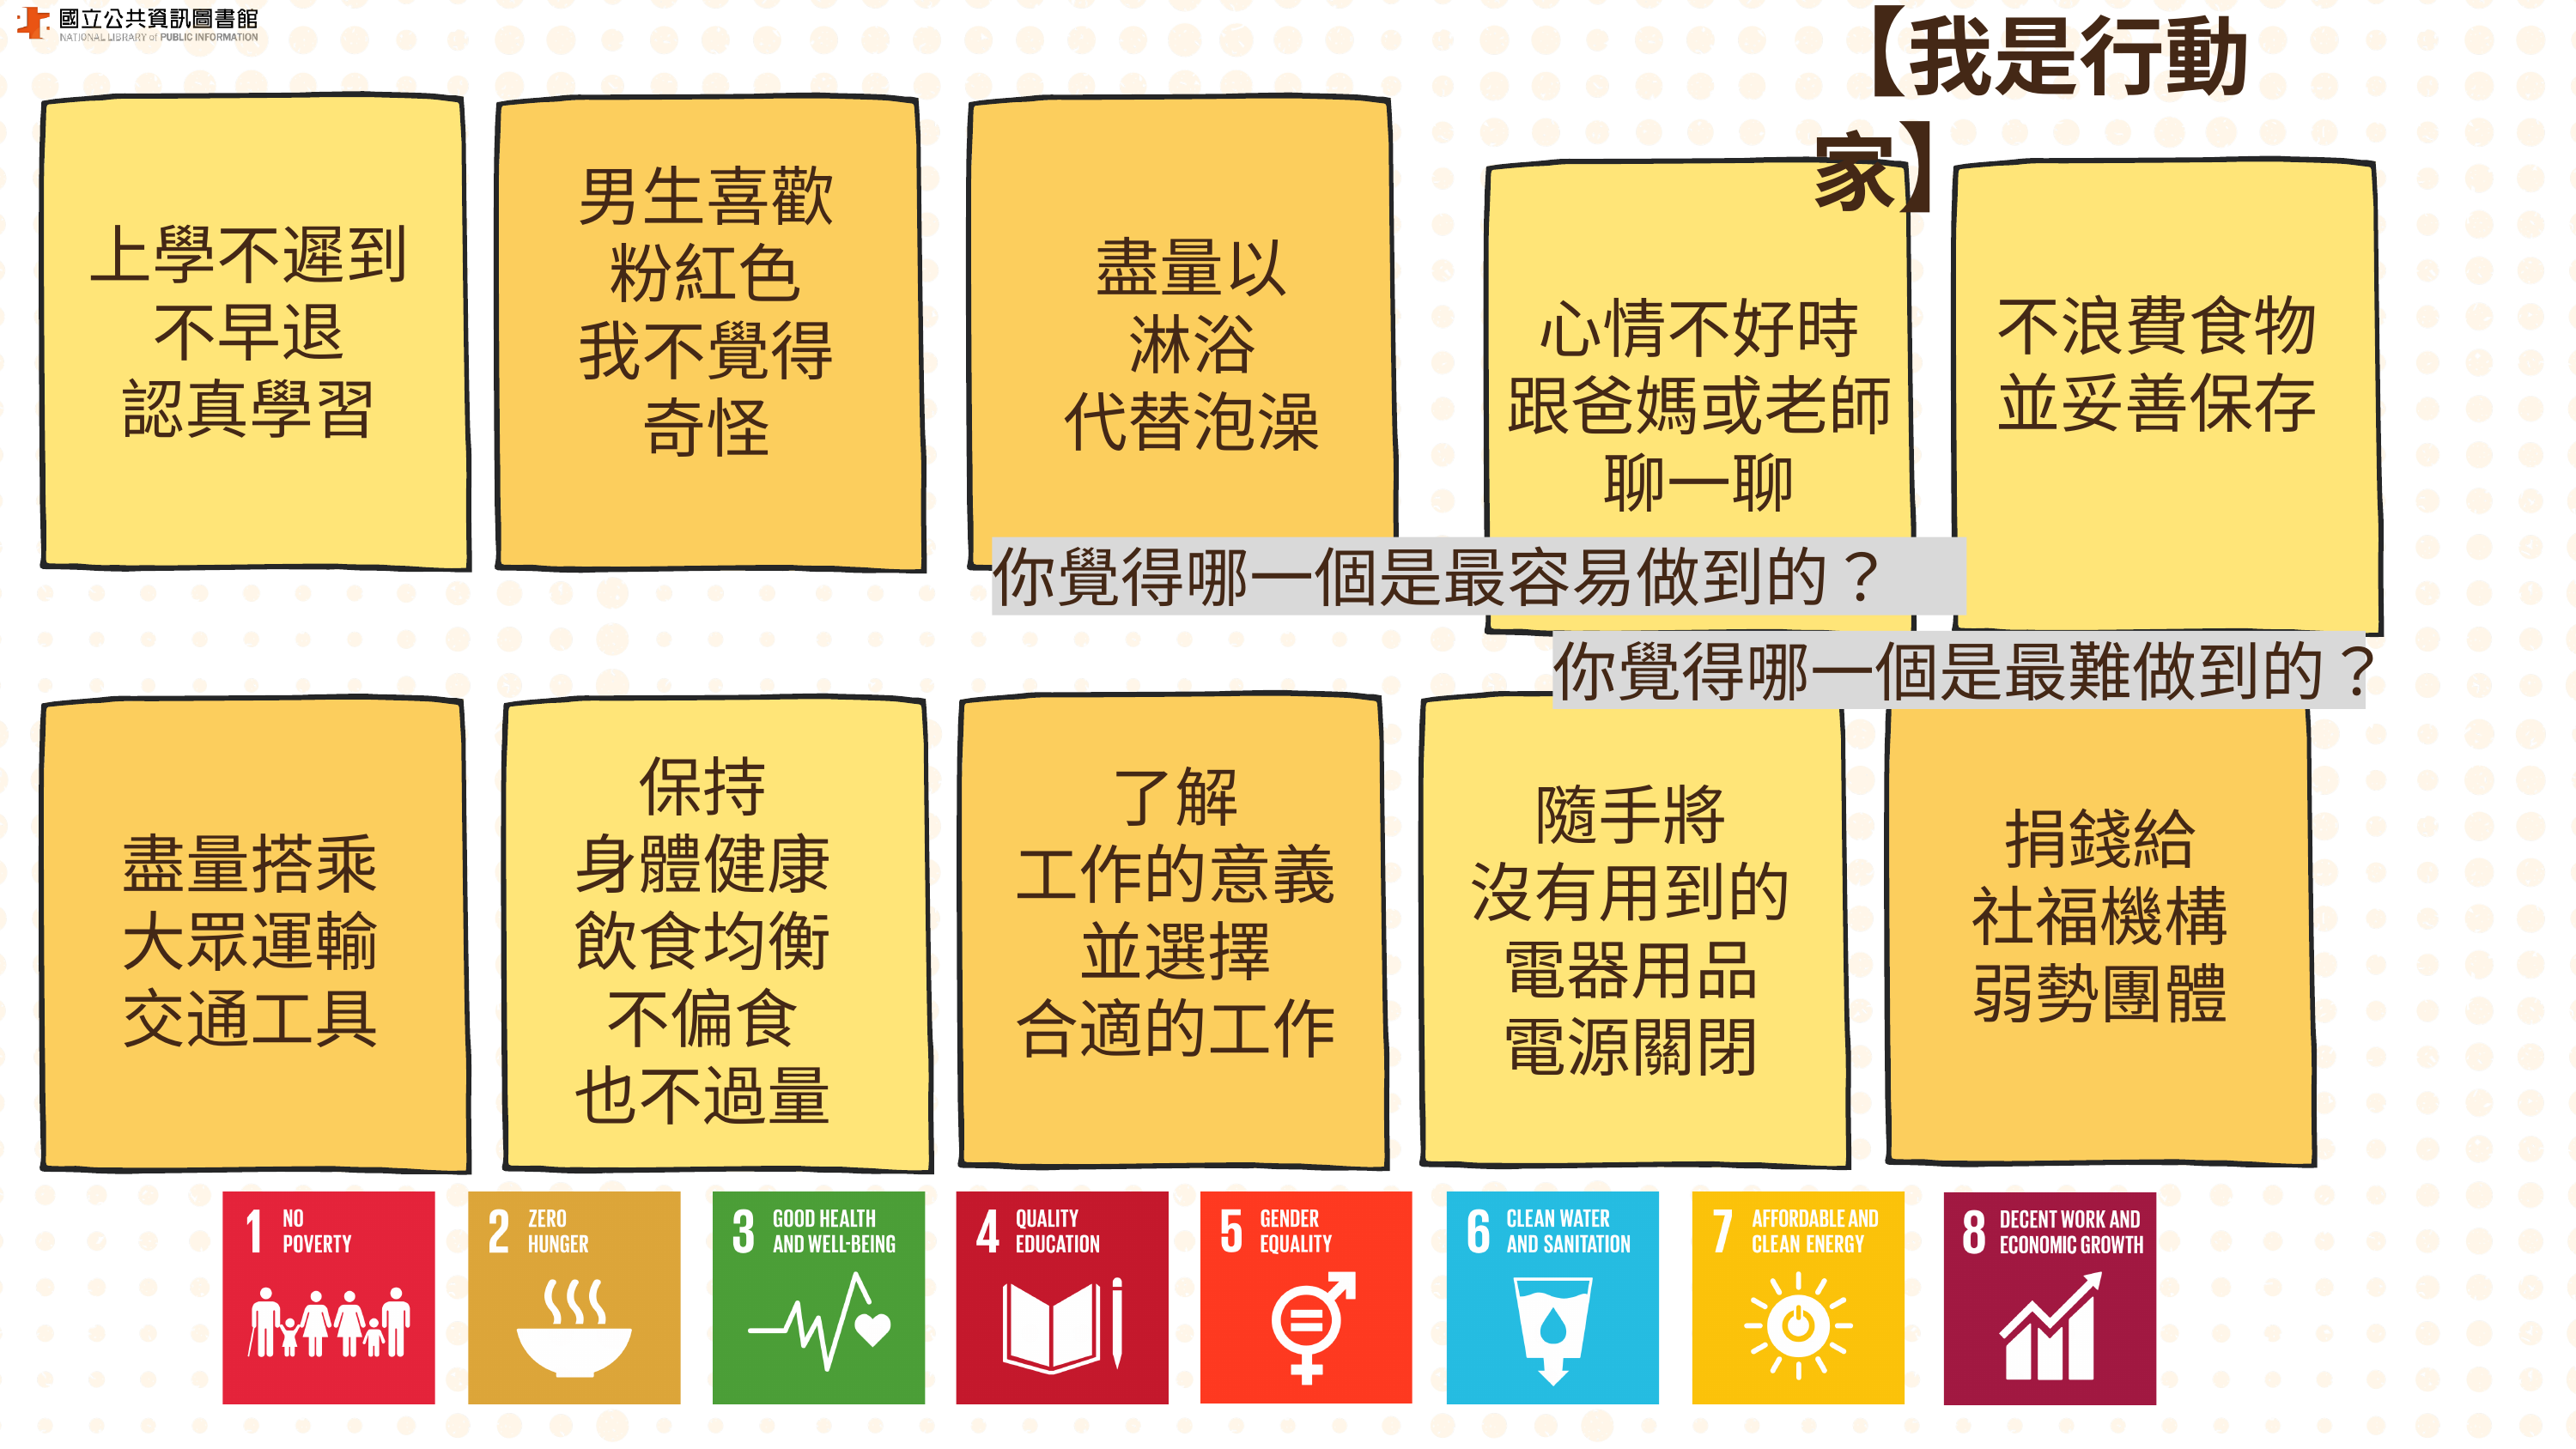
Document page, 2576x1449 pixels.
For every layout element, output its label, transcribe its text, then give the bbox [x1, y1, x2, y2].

text_box 男生喜歡 粉紅色 我不覺得 奇怪 [504, 155, 908, 468]
text_box 捐錢給 社福機構 弱勢團體 [1898, 797, 2302, 1033]
text_box 你覺得哪一個是最容易做到的？ [992, 537, 1967, 615]
text_box 上學不遲到 不早退 認真學習 [47, 214, 452, 449]
text_box 不浪費食物 並妥善保存 [1926, 285, 2387, 442]
text_box 你覺得哪一個是最難做到的？ [1552, 630, 2366, 709]
text_box [0, 0, 2576, 1449]
text_box 盡量搭乘 大眾運輸 交通工具 [49, 823, 453, 1058]
text_box 保持 身體健康 飲食均衡 不偏食 也不過量 [501, 746, 905, 1137]
text_box 心情不好時 跟爸媽或老師 聊一聊 [1469, 288, 1930, 522]
text_box 隨手將 沒有用到的 電器用品 電源關閉 [1400, 774, 1862, 1088]
text_box 了解 工作的意義 並選擇 合適的工作 [973, 756, 1377, 1069]
text_box 盡量以 淋浴 代替泡澡 [990, 227, 1394, 462]
text_box 【我是行動家】 [1811, 0, 2345, 213]
